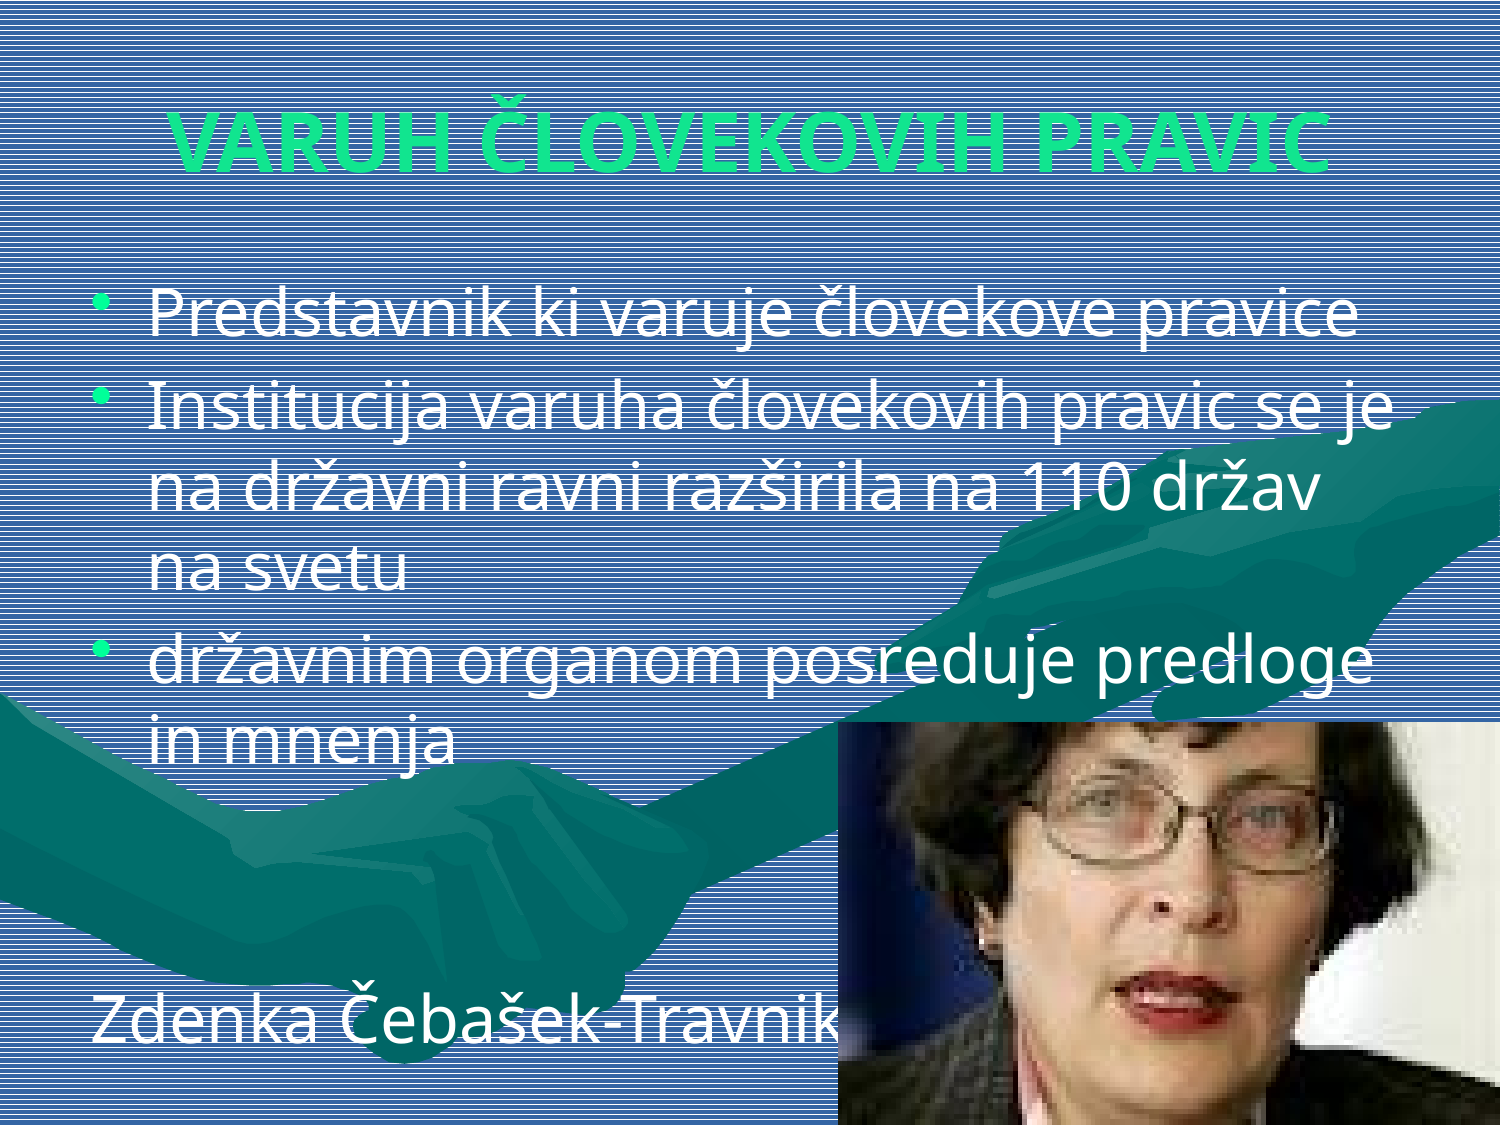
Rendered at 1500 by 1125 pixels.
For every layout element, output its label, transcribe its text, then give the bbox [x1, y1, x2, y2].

title VARUH ČLOVEKOVIH PRAVIC [75, 45, 1425, 233]
list Predstavnik ki varuje človekove pravice Institucija varuha človekovih pravic se je na državni ravni razširila na 110 držav na svetu državnim organom posreduje predloge in mnenja Zdenka Čebašek-Travnik [75, 262, 1425, 1000]
picture [838, 722, 1500, 1125]
